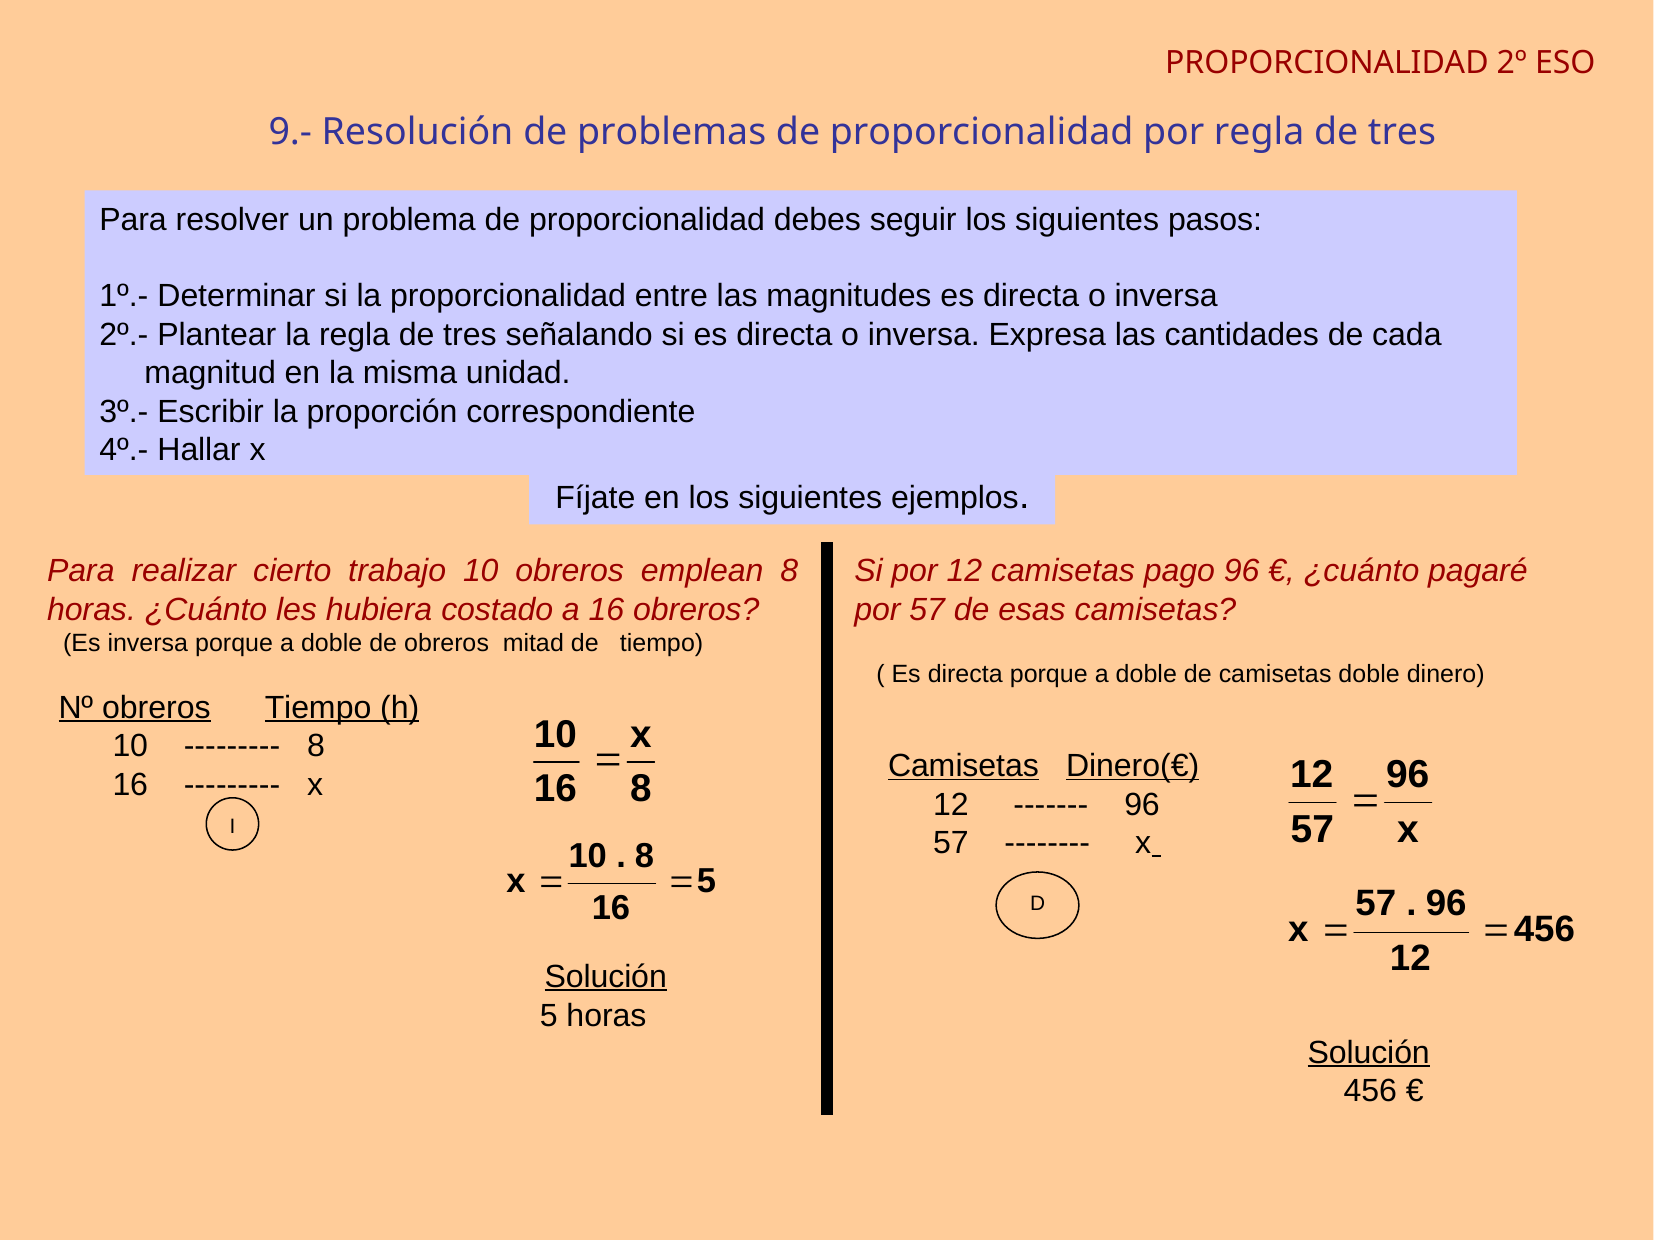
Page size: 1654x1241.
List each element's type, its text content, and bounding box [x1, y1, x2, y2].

chart [1282, 750, 1439, 852]
chart [527, 710, 663, 811]
text_box PROPORCIONALIDAD 2º ESO [1150, 34, 1611, 89]
text_box 9.- Resolución de problemas de proporcionalidad por regla de tres [253, 99, 1453, 160]
text_box ( Es directa porque a doble de camisetas doble dinero) [852, 650, 1622, 696]
text_box Para resolver un problema de proporcionalidad debes seguir los siguientes pasos: 1º.- Determinar si la proporcionalidad entre las magnitudes es directa o inversa 2º.- Plantear la regla de tres señalando si es directa o inversa. Expresa las cantidades de cada magnitud en la misma unidad. 3º.- Escribir la proporción correspondiente 4º.- Hallar x [84, 190, 1517, 475]
text_box Solución 456 € [1281, 1023, 1445, 1116]
text_box Camisetas Dinero(€) 12 ------- 96 57 -------- x [861, 736, 1231, 990]
text_box Para realizar cierto trabajo 10 obreros emplean 8 horas. ¿Cuánto les hubiera costado a 16 obreros? (Es inversa porque a doble de obreros mitad de tiempo) Nº obreros Tiempo (h) 10 --------- 8 16 --------- x I Solución 5 horas [32, 541, 814, 1041]
chart [501, 834, 723, 927]
text_box Si por 12 camisetas pago 96 €, ¿cuánto pagaré por 57 de esas camisetas? [839, 541, 1594, 635]
text_box D [996, 871, 1079, 939]
text_box Fíjate en los siguientes ejemplos. [529, 463, 1056, 525]
chart [1282, 880, 1583, 979]
